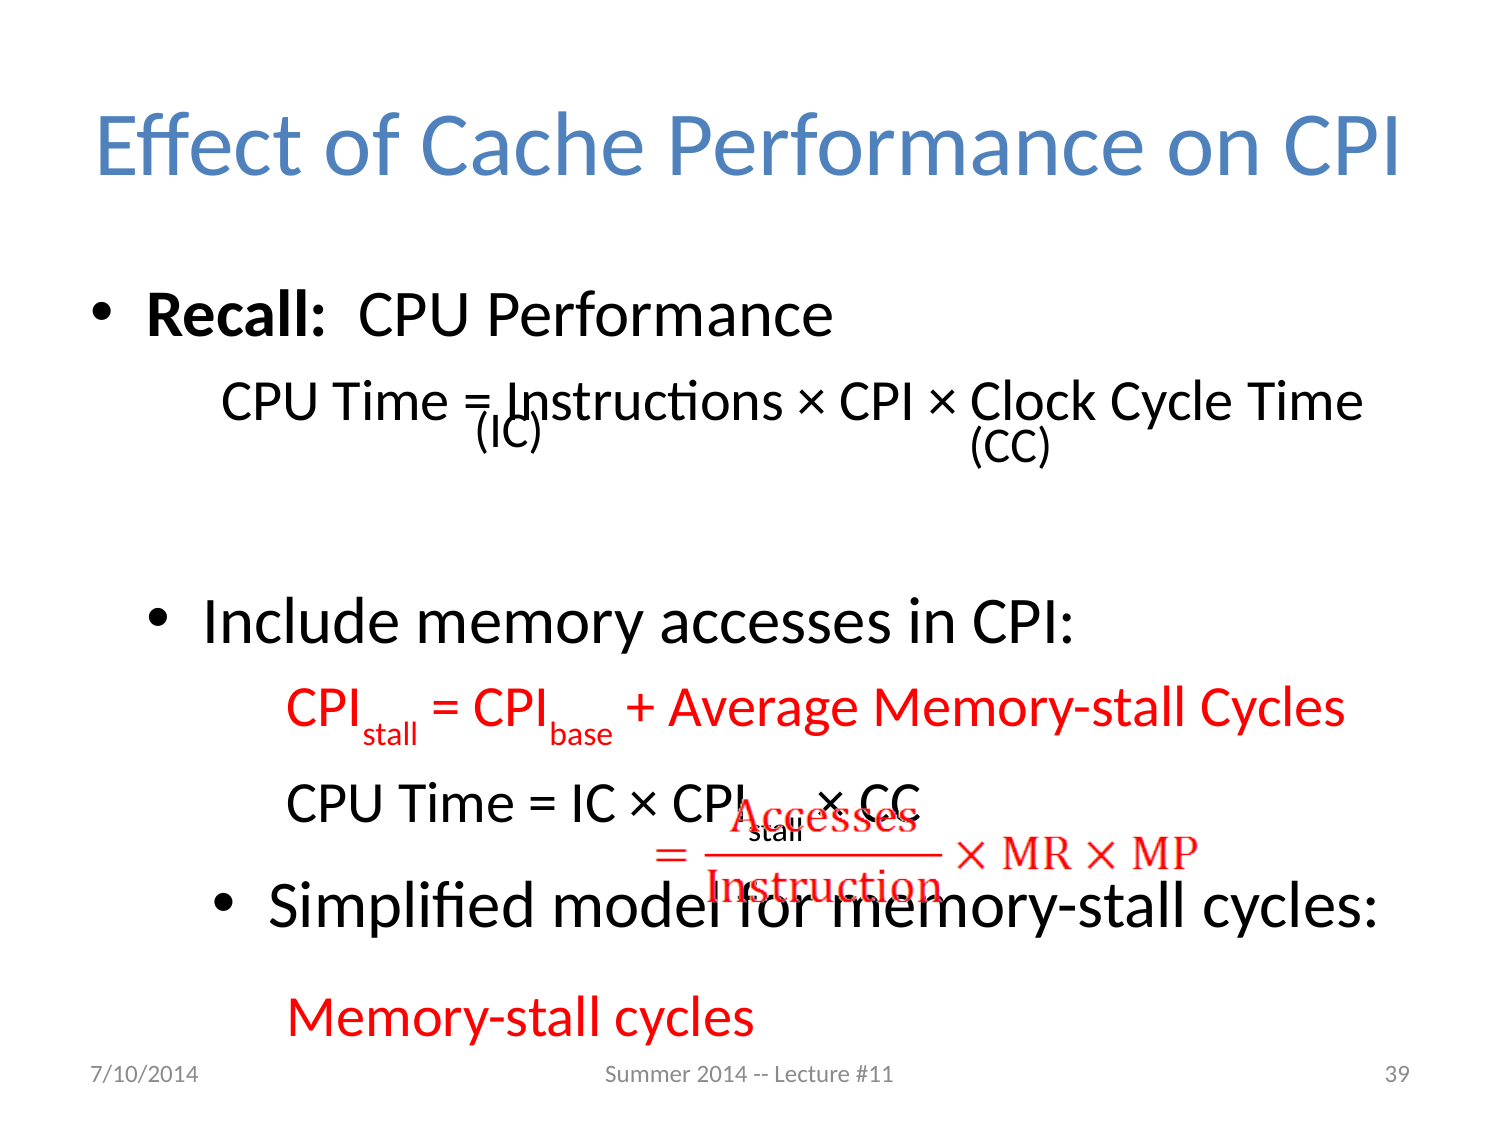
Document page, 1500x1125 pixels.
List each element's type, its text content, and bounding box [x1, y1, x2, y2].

footer Summer 2014 -- Lecture #11 [512, 1042, 988, 1103]
slide_number 7/10/2014 [75, 1042, 425, 1103]
title Effect of Cache Performance on CPI [75, 45, 1425, 233]
slide_number <number> [1074, 1042, 1425, 1103]
list Recall: CPU Performance CPU Time = Instructions × CPI × Clock Cycle Time Include memory accesses in CPI: CPIstall = CPIbase + Average Memory-stall Cycles CPU Time = IC × CPIstall × CC Simplified model for memory-stall cycles: Memory-stall cycles [75, 262, 1425, 1073]
text_box (CC) [953, 404, 1068, 480]
picture [653, 793, 1201, 916]
text_box (IC) [459, 390, 559, 465]
